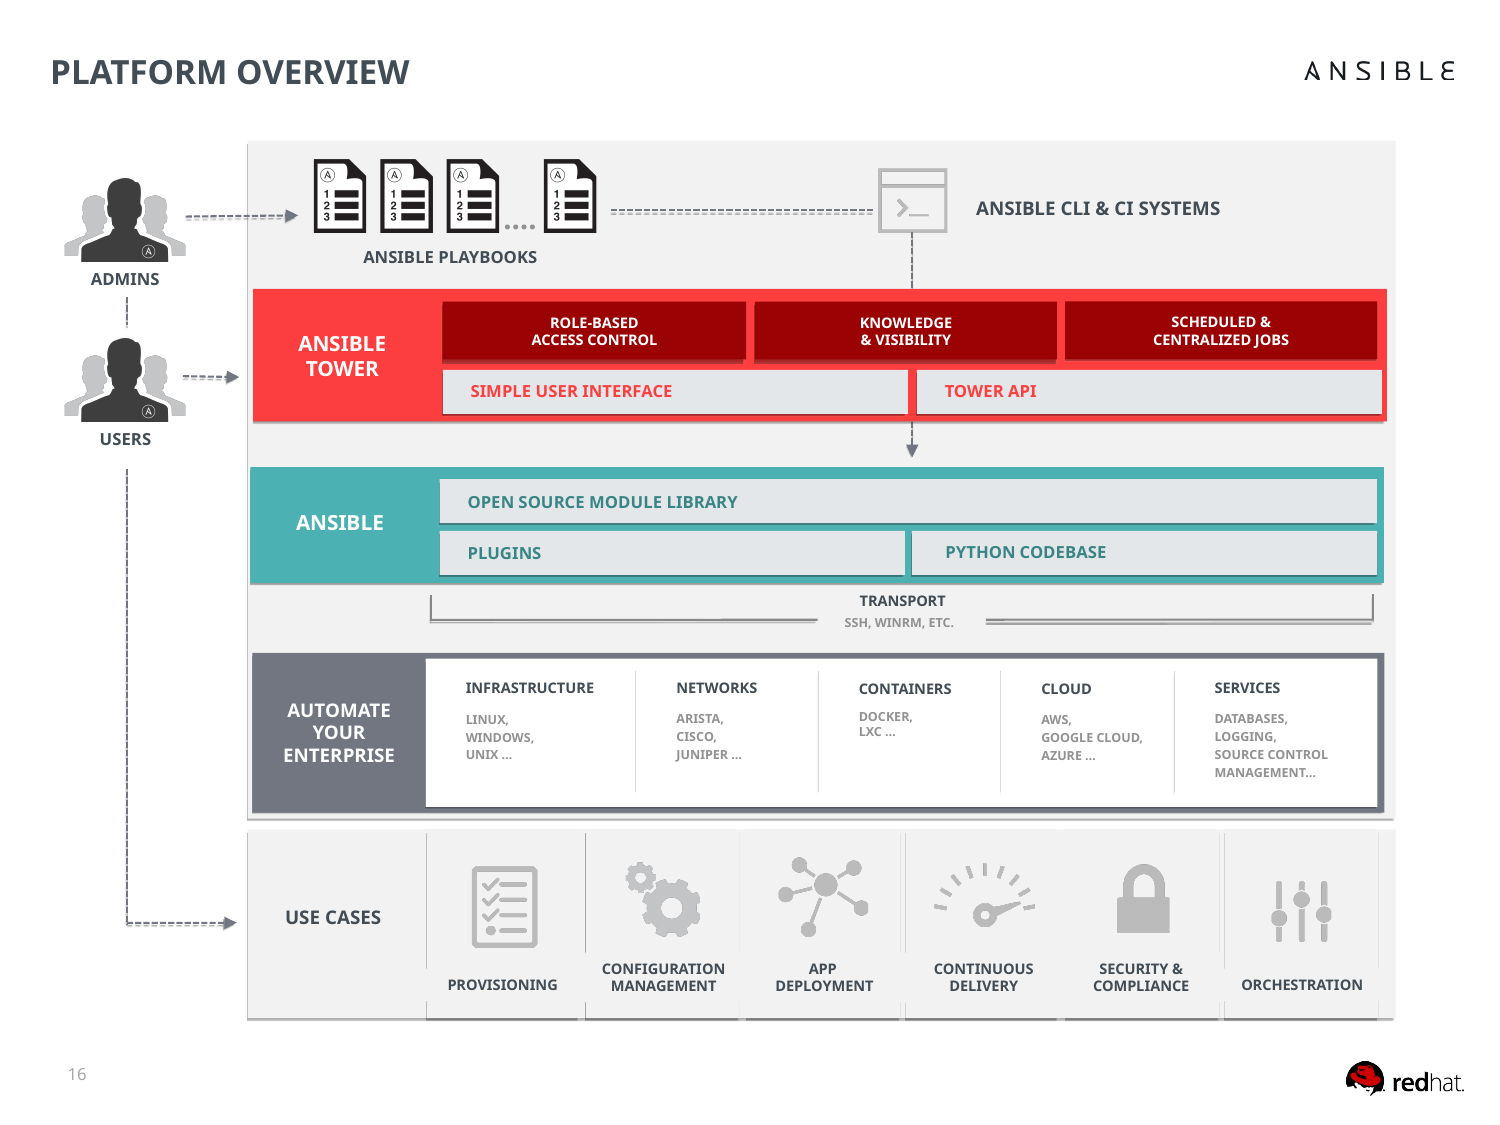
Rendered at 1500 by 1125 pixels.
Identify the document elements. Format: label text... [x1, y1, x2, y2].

picture [934, 863, 1036, 927]
text_box [247, 140, 1396, 819]
picture [778, 857, 869, 937]
text_box ANSIBLE [253, 502, 427, 543]
text_box PROVISIONING [423, 968, 583, 1001]
picture [64, 338, 186, 421]
text_box CONTAINERS DOCKER, LXC … [844, 677, 994, 747]
text_box ORCHESTRATION [1222, 968, 1382, 1001]
text_box CONFIGURATION MANAGEMENT [583, 952, 744, 1003]
text_box KNOWLEDGE & VISIBILITY [754, 306, 1058, 357]
text_box ANSIBLE TOWER [247, 323, 437, 389]
text_box [247, 829, 1396, 1019]
text_box SCHEDULED & CENTRALIZED JOBS [1065, 306, 1378, 356]
text_box CONTINUOUS DELIVERY [904, 952, 1061, 1003]
picture [446, 159, 500, 233]
text_box CLOUD AWS, GOOGLE CLOUD, AZURE … [1026, 677, 1168, 771]
text_box ANSIBLE PLAYBOOKS [338, 239, 562, 274]
text_box USE CASES [253, 898, 413, 936]
text_box APP DEPLOYMENT [744, 952, 904, 1003]
text_box AUTOMATE YOUR ENTERPRISE [252, 691, 426, 774]
text_box TOWER API [929, 373, 1348, 409]
picture [1271, 881, 1332, 942]
text_box ANSIBLE CLI & CI SYSTEMS [961, 189, 1372, 228]
text_box PLATFORM OVERVIEW [35, 44, 1180, 106]
text_box SIMPLE USER INTERFACE [455, 373, 874, 409]
picture [543, 159, 597, 233]
text_box TRANSPORT SSH, WINRM, ETC. [426, 588, 1379, 637]
picture [878, 168, 948, 233]
text_box ADMINS [47, 261, 203, 297]
picture [625, 862, 700, 937]
picture [313, 159, 367, 233]
picture [1117, 864, 1170, 933]
text_box SERVICES DATABASES, LOGGING, SOURCE CONTROL MANAGEMENT… [1199, 676, 1354, 788]
picture [471, 866, 538, 948]
text_box ROLE-BASED ACCESS CONTROL [442, 306, 747, 357]
text_box …. [479, 192, 560, 243]
text_box SECURITY & COMPLIANCE [1061, 952, 1221, 1003]
text_box USERS [47, 421, 203, 457]
text_box PLUGINS [452, 535, 871, 570]
text_box NETWORKS ARISTA, CISCO, JUNIPER … [661, 676, 812, 770]
picture [64, 178, 186, 261]
text_box OPEN SOURCE MODULE LIBRARY [452, 484, 871, 520]
text_box PYTHON CODEBASE [930, 534, 1147, 570]
picture [1346, 1061, 1464, 1100]
picture [380, 159, 433, 233]
text_box INFRASTRUCTURE LINUX, WINDOWS, UNIX … [451, 676, 630, 788]
